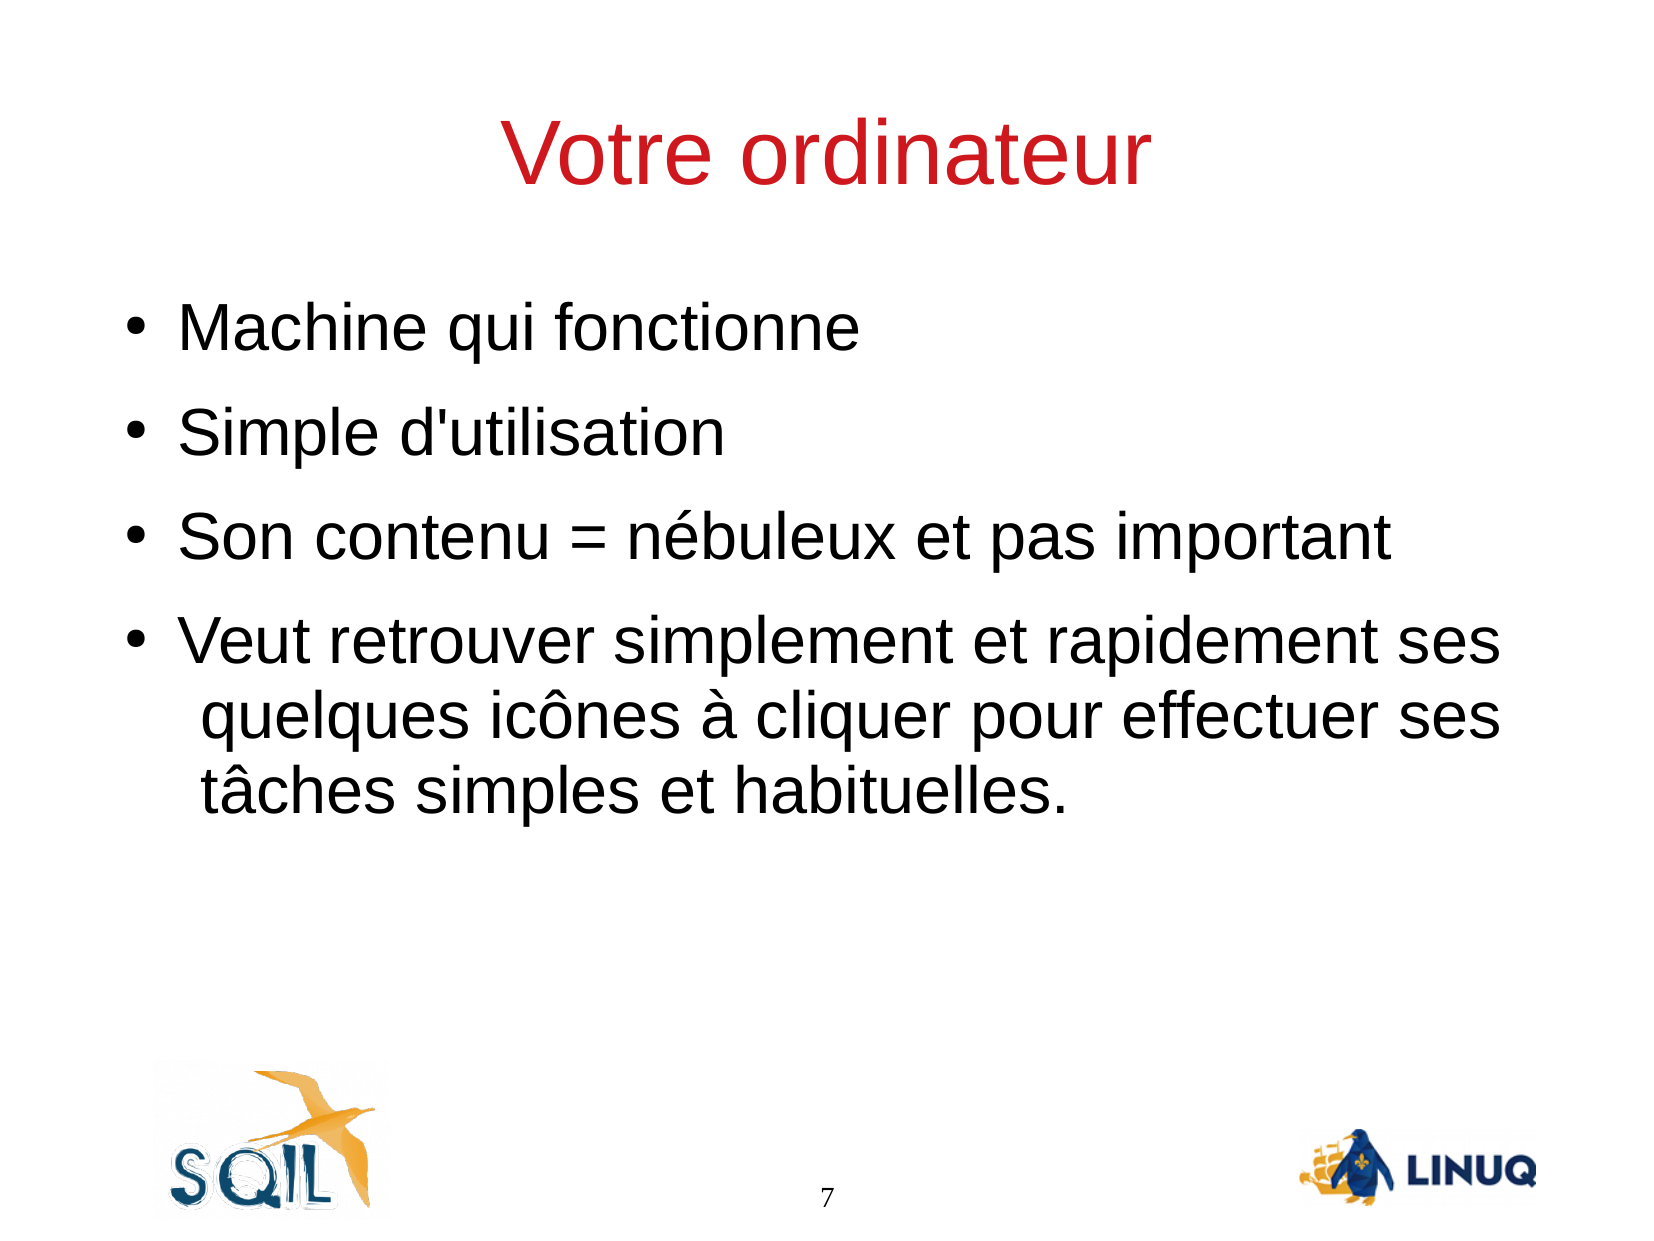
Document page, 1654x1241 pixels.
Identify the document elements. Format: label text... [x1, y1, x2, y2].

list Machine qui fonctionne Simple d'utilisation Son contenu = nébuleux et pas important Veut retrouver simplement et rapidement ses quelques icônes à cliquer pour effectuer ses tâches simples et habituelles. [82, 290, 1571, 1010]
picture [1299, 1129, 1536, 1206]
title Votre ordinateur [82, 49, 1571, 257]
picture [153, 1060, 390, 1220]
